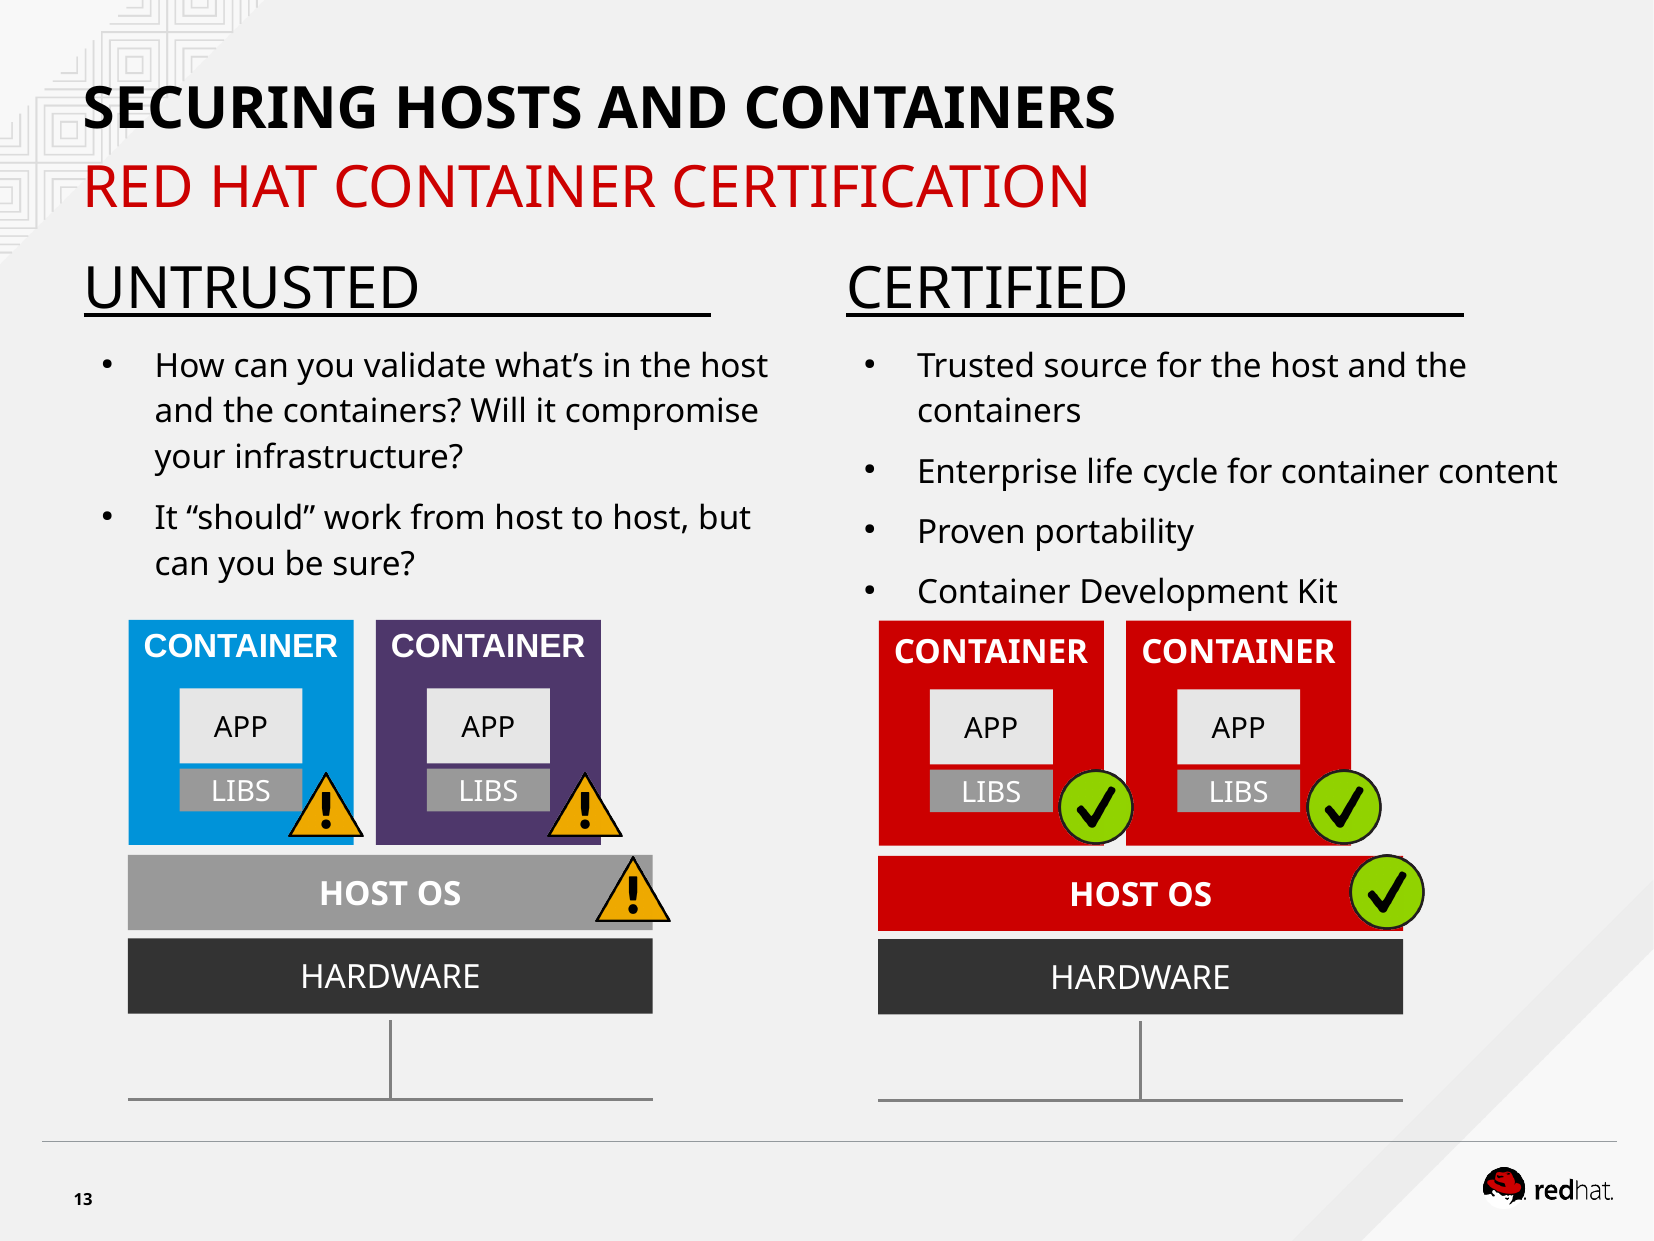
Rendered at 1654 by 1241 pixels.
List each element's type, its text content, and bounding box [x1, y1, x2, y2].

text_box APP [1177, 689, 1301, 765]
text_box LIBS [929, 769, 1053, 813]
list CERTIFIED Trusted source for the host and the containers Enterprise life cycle for container content Proven portability Container Development Kit [846, 246, 1573, 1040]
text_box CONTAINER [1126, 620, 1352, 846]
list UNTRUSTED How can you validate what’s in the host and the containers? Will it compromise your infrastructure? It “should” work from host to host, but can you be sure? [83, 246, 810, 1040]
title SECURING HOSTS AND CONTAINERS RED HAT CONTAINER CERTIFICATION [82, 37, 1571, 225]
text_box APP [929, 689, 1053, 765]
text_box CONTAINER [878, 620, 1104, 846]
text_box LIBS [426, 768, 550, 812]
text_box APP [426, 688, 550, 764]
text_box CONTAINER [375, 619, 601, 845]
text_box LIBS [1177, 769, 1301, 813]
text_box HOST OS [127, 854, 653, 931]
picture [0, 0, 1654, 1241]
text_box HOST OS [878, 855, 1404, 931]
text_box APP [179, 688, 303, 764]
text_box LIBS [179, 768, 303, 812]
text_box CONTAINER [128, 619, 354, 845]
text_box HARDWARE [878, 939, 1404, 1015]
text_box HARDWARE [127, 938, 653, 1014]
